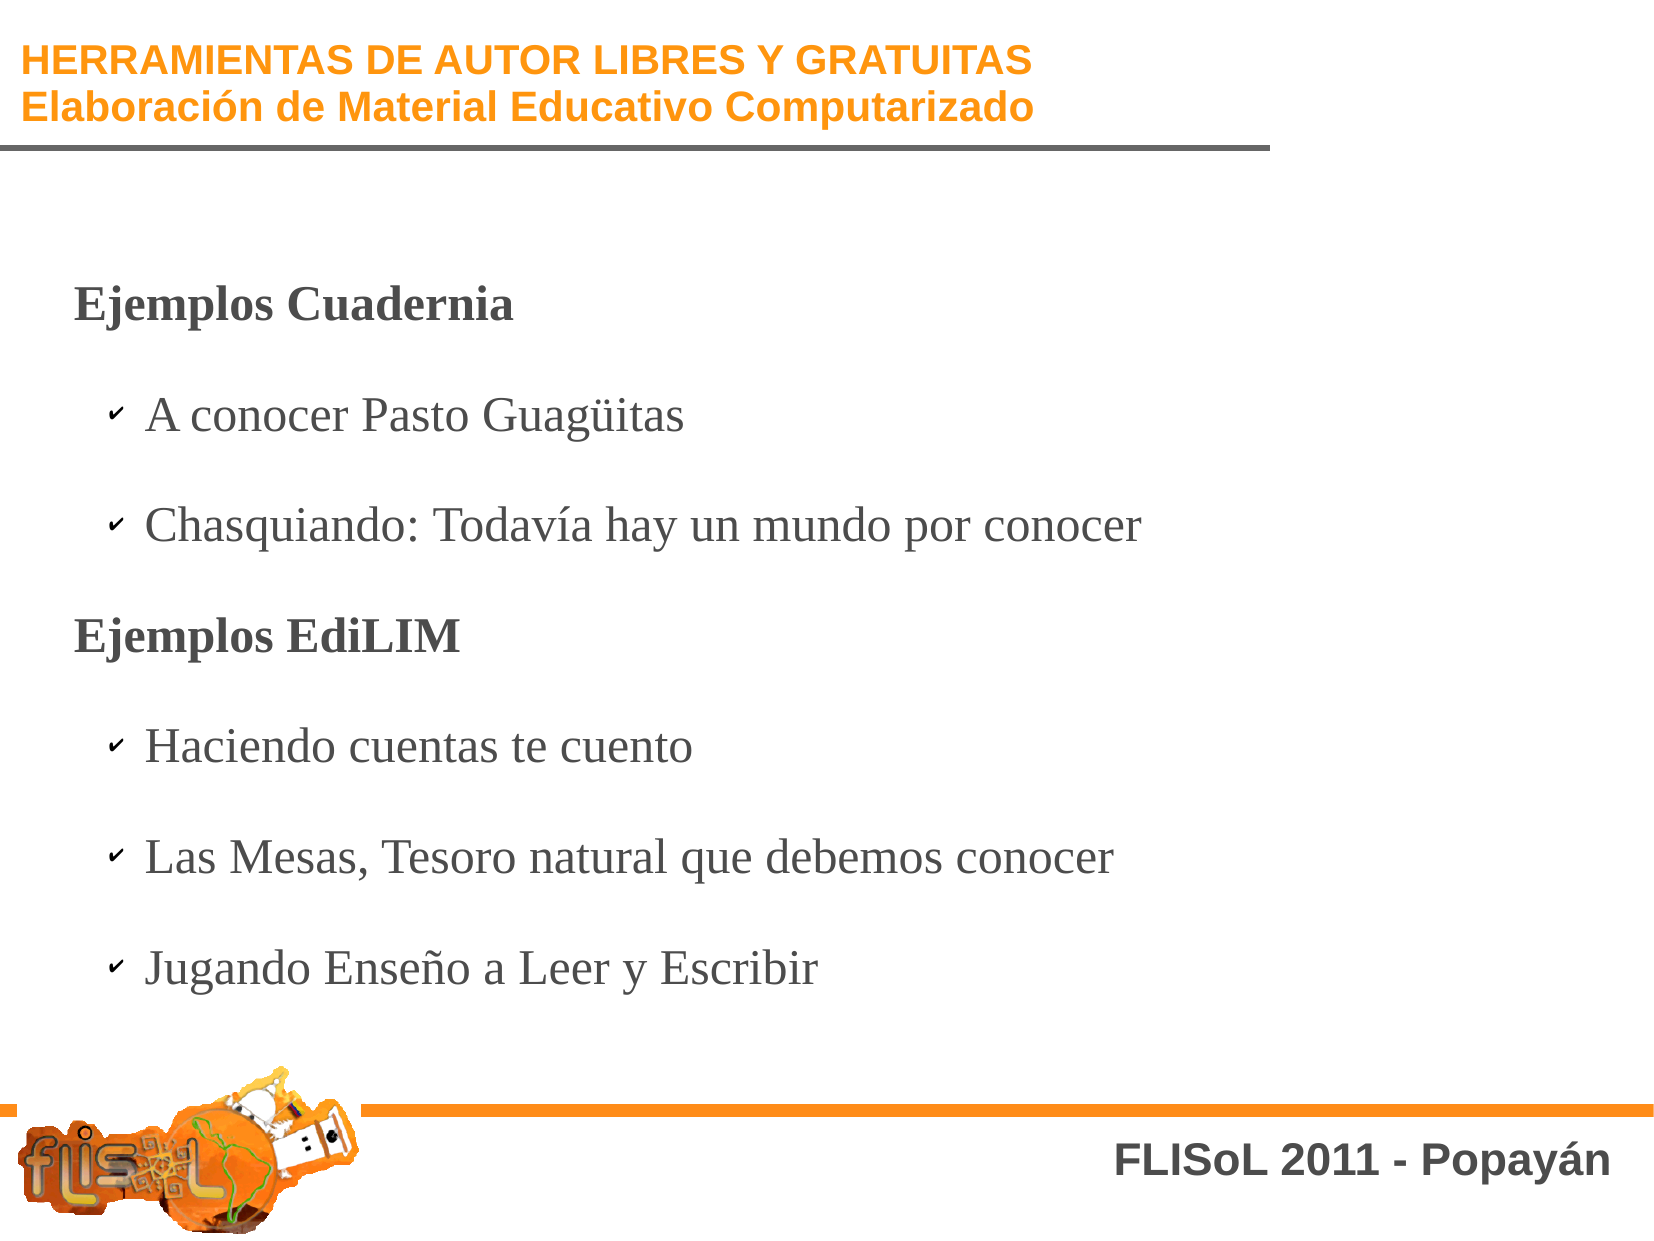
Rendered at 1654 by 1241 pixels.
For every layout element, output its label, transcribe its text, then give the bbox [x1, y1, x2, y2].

text_box Ejemplos Cuadernia A conocer Pasto Guagüitas Chasquiando: Todavía hay un mundo por conocer Ejemplos EdiLIM Haciendo cuentas te cuento Las Mesas, Tesoro natural que debemos conocer Jugando Enseño a Leer y Escribir [59, 268, 1182, 1003]
picture [0, 1065, 1654, 1235]
